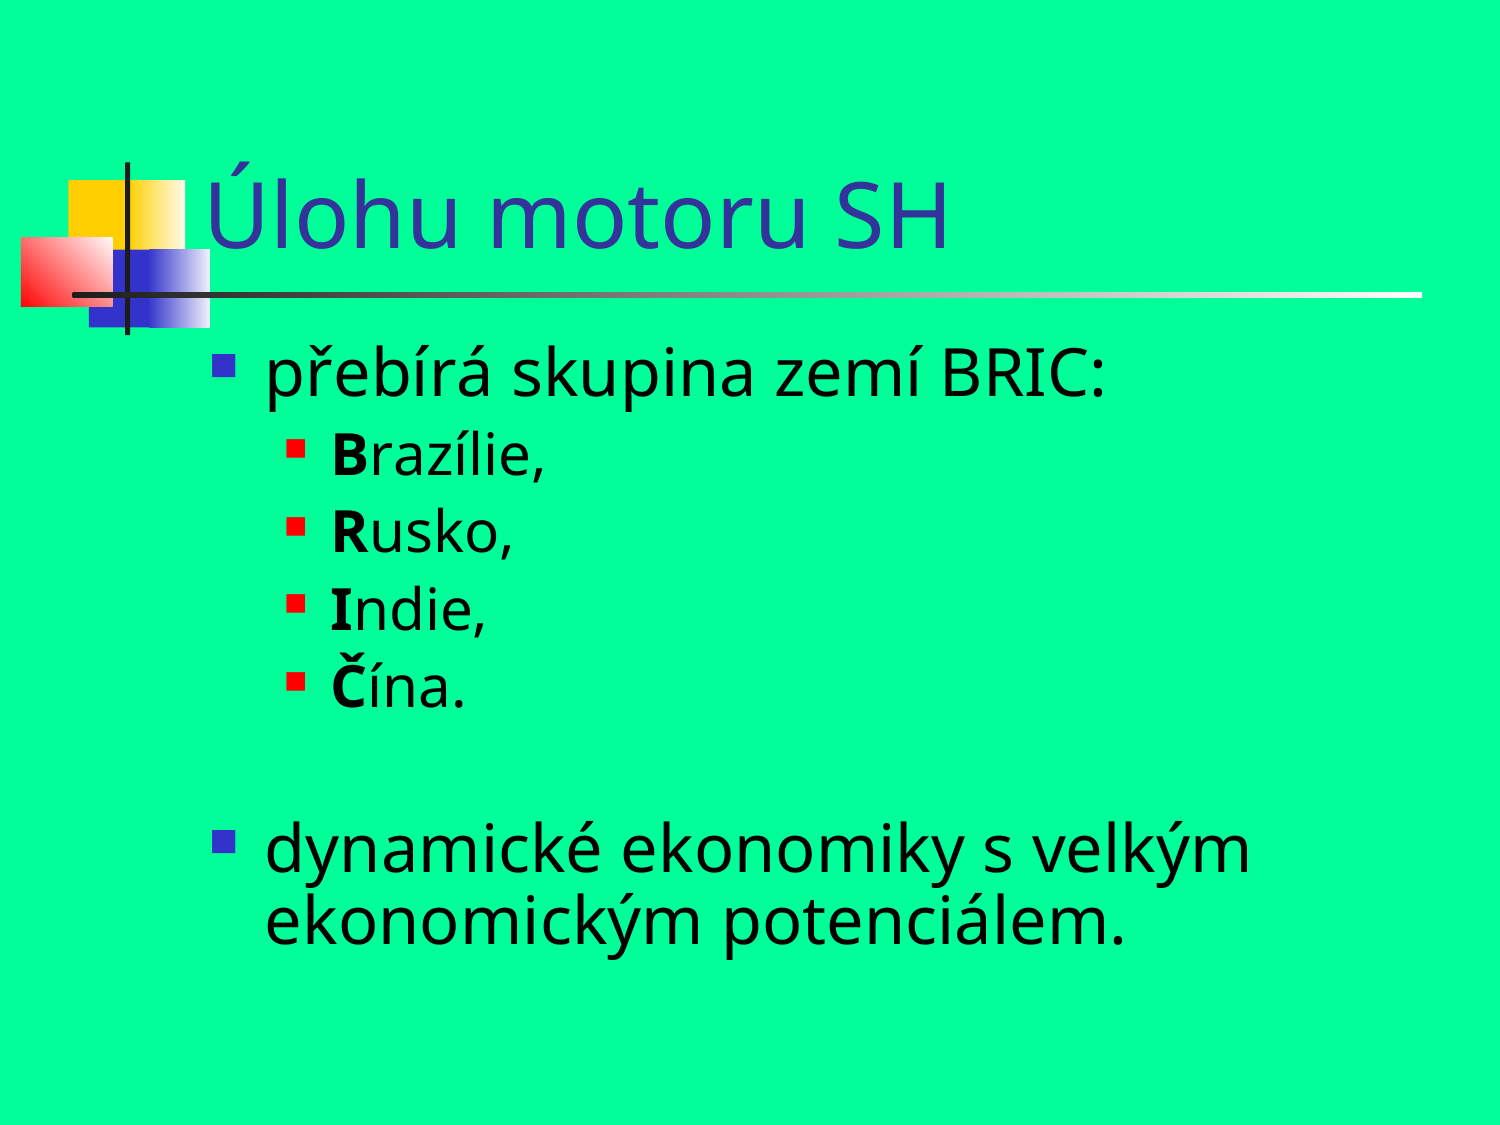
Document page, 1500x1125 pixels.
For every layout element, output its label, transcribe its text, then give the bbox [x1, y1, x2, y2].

list přebírá skupina zemí BRIC: Brazílie, Rusko, Indie, Čína. dynamické ekonomiky s velkým ekonomickým potenciálem. [193, 331, 1469, 1044]
title Úlohu motoru SH [188, 35, 1468, 276]
